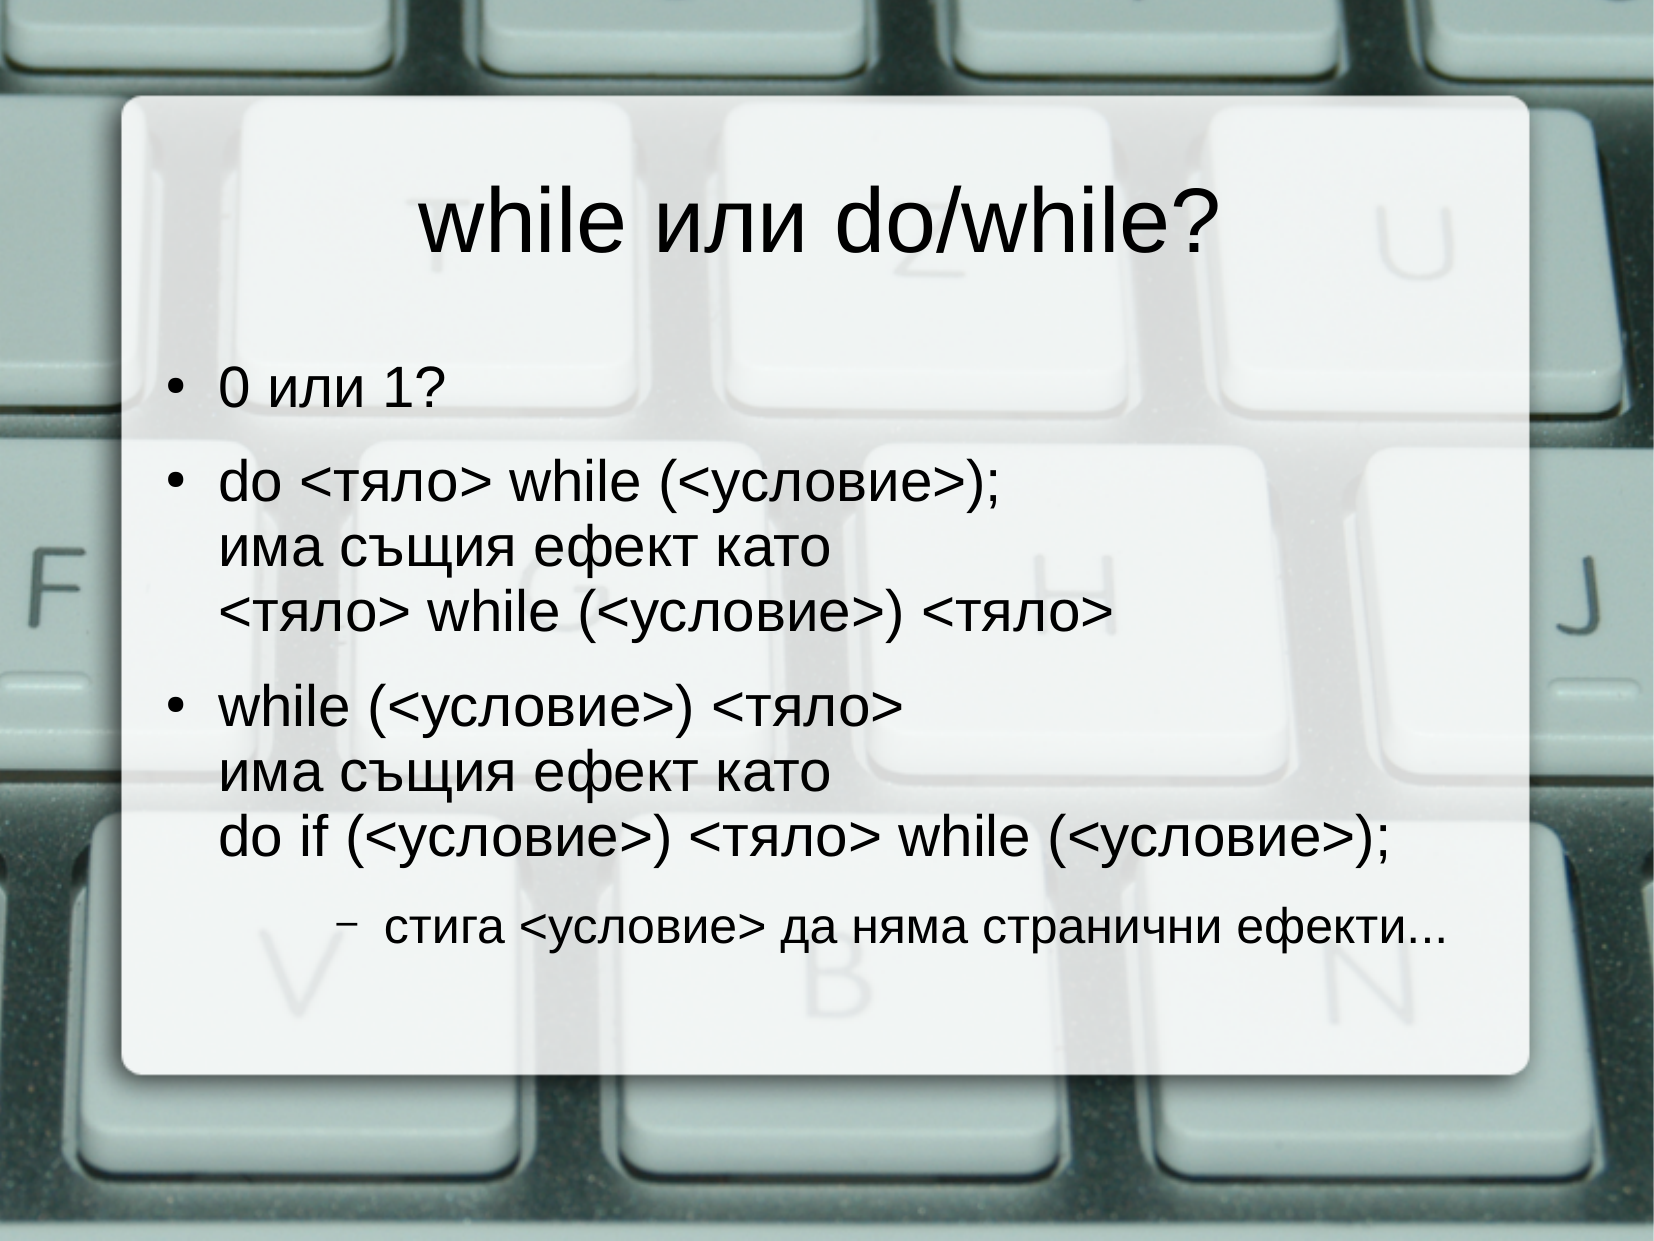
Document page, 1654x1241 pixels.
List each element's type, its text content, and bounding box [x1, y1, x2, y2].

title while или do/while? [135, 117, 1506, 325]
list 0 или 1? do <тяло> while (<условие>); има същия ефект като <тяло> while (<условие>) <тяло> while (<условие>) <тяло> има същия ефект като do if (<условие>) <тяло> while (<условие>); стига <условие> да няма странични ефекти... [147, 354, 1506, 1074]
picture [0, 0, 1654, 1241]
